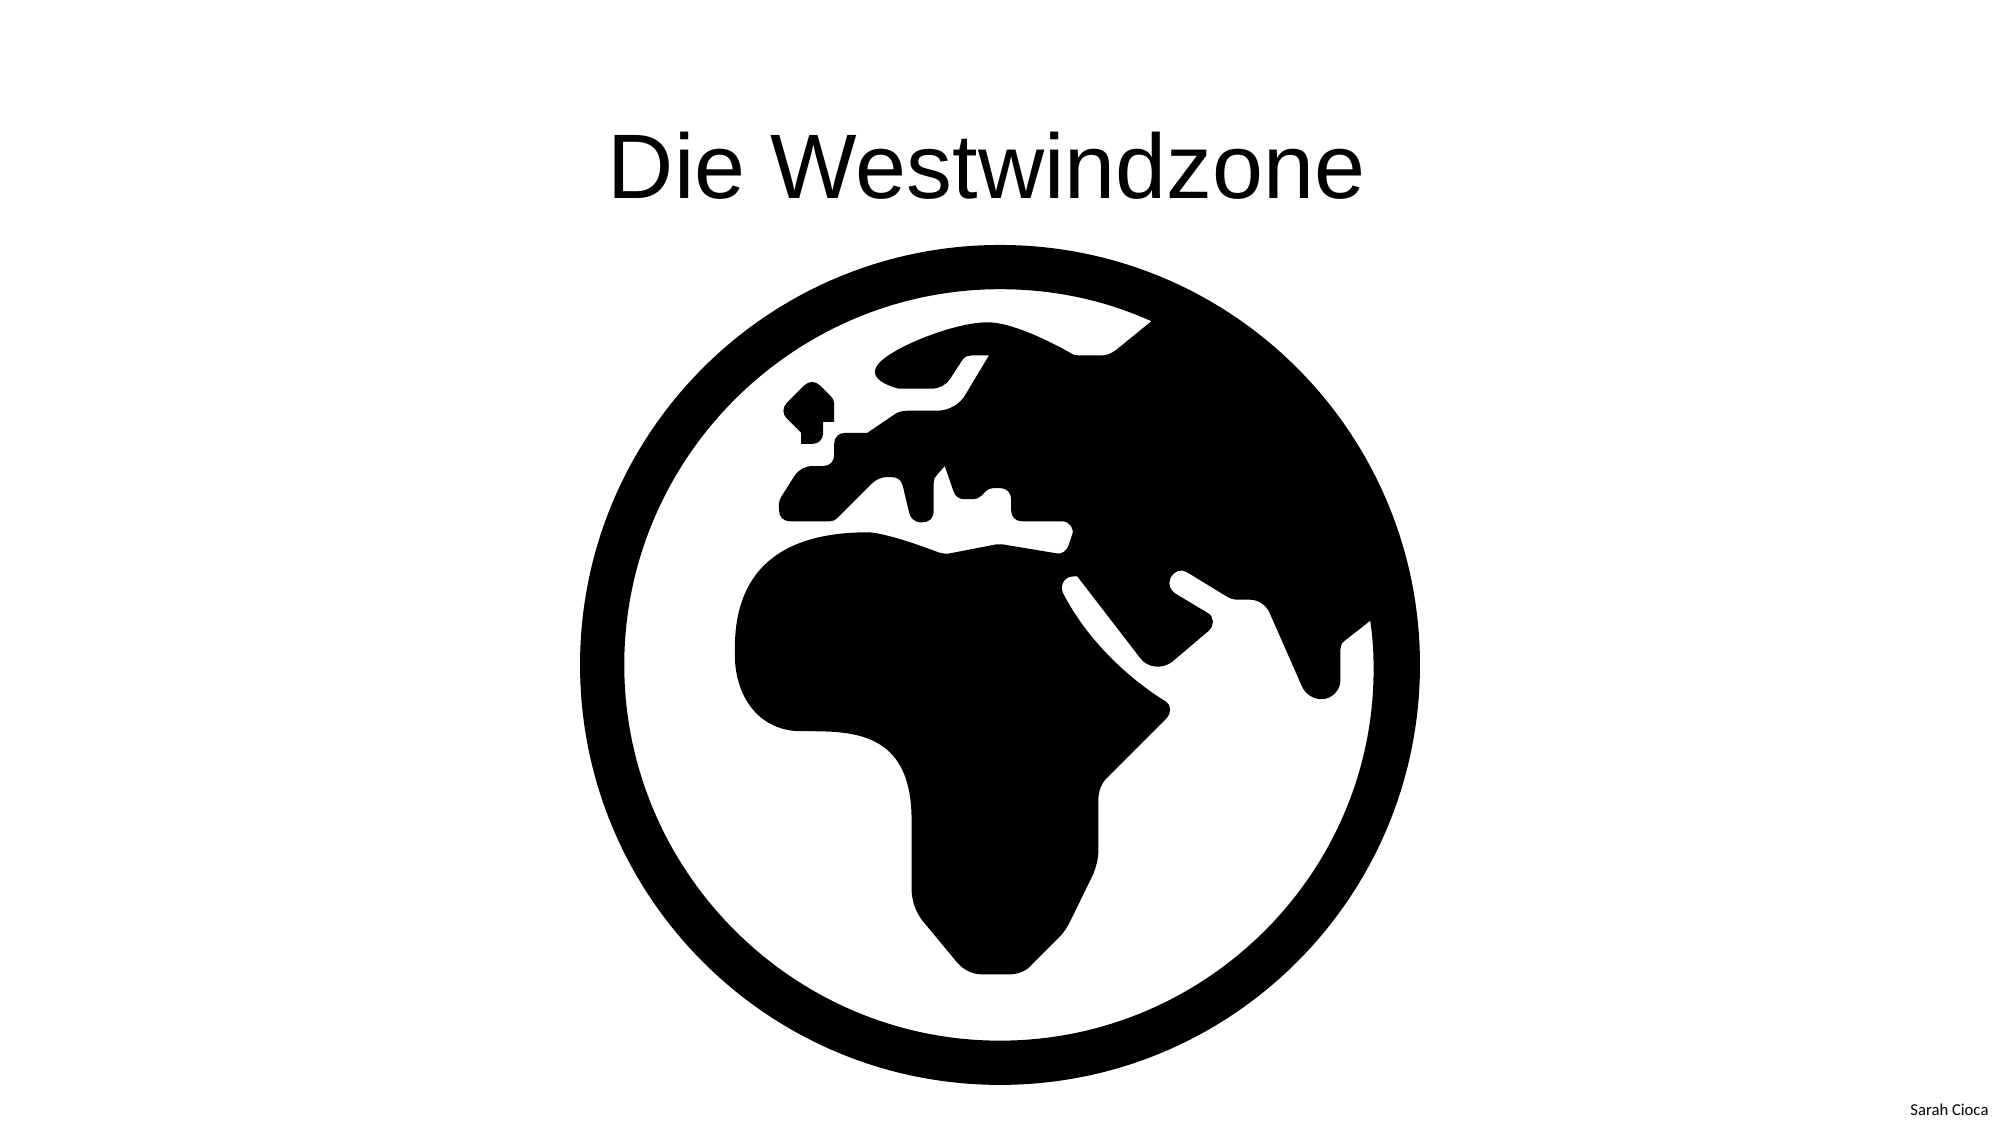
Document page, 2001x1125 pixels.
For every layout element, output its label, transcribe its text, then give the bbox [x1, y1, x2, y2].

text_box Sarah Cioca [1895, 1092, 2000, 1125]
picture [463, 128, 1537, 1125]
title Die Westwindzone [137, 59, 1863, 278]
